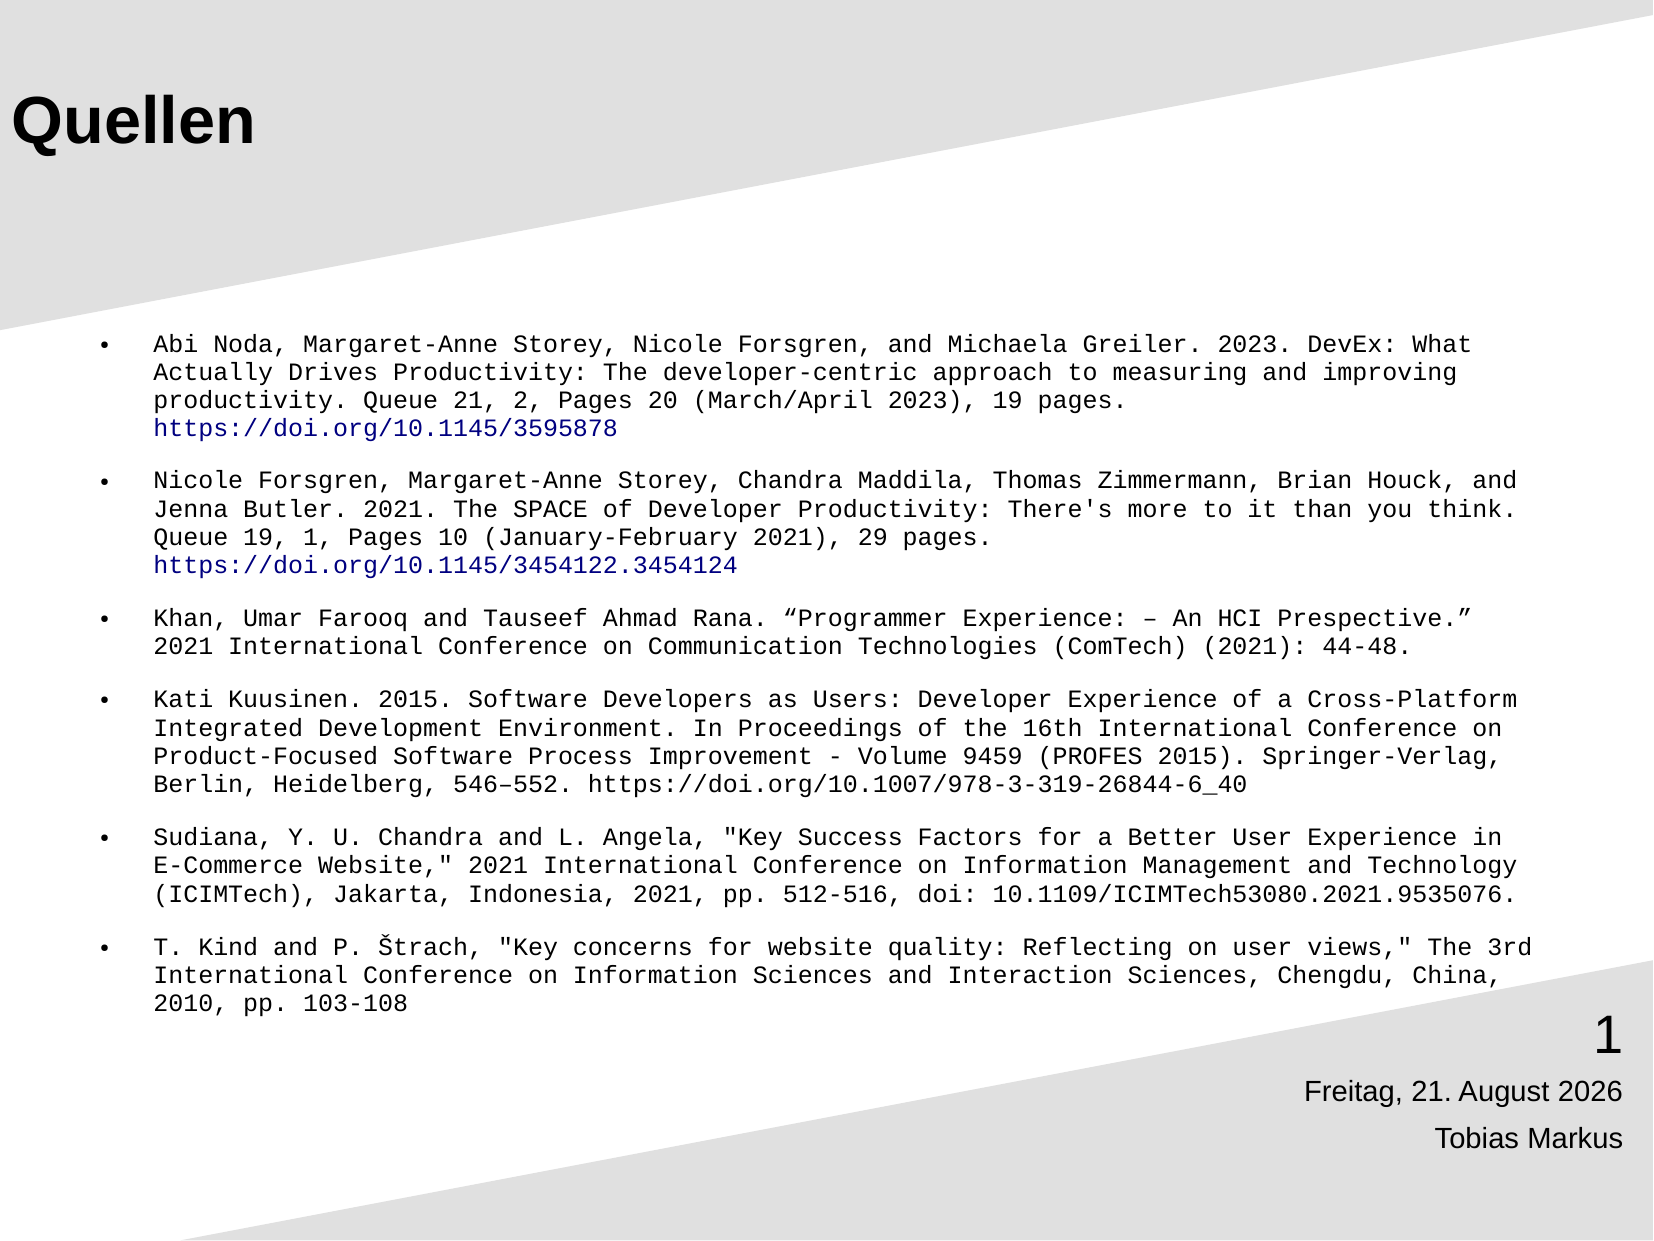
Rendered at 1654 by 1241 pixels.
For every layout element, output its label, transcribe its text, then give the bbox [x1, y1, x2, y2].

title Quellen [11, 17, 1500, 225]
list Abi Noda, Margaret-Anne Storey, Nicole Forsgren, and Michaela Greiler. 2023. DevEx: What Actually Drives Productivity: The developer-centric approach to measuring and improving productivity. Queue 21, 2, Pages 20 (March/April 2023), 19 pages. https://doi.org/10.1145/3595878 Nicole Forsgren, Margaret-Anne Storey, Chandra Maddila, Thomas Zimmermann, Brian Houck, and Jenna Butler. 2021. The SPACE of Developer Productivity: There's more to it than you think. Queue 19, 1, Pages 10 (January-February 2021), 29 pages. https://doi.org/10.1145/3454122.3454124 Khan, Umar Farooq and Tauseef Ahmad Rana. “Programmer Experience: – An HCI Prespective.” 2021 International Conference on Communication Technologies (ComTech) (2021): 44-48. Kati Kuusinen. 2015. Software Developers as Users: Developer Experience of a Cross-Platform Integrated Development Environment. In Proceedings of the 16th International Conference on Product-Focused Software Process Improvement - Volume 9459 (PROFES 2015). Springer-Verlag, Berlin, Heidelberg, 546–552. https://doi.org/10.1007/978-3-319-26844-6_40 Sudiana, Y. U. Chandra and L. Angela, "Key Success Factors for a Better User Experience in E-Commerce Website," 2021 International Conference on Information Management and Technology (ICIMTech), Jakarta, Indonesia, 2021, pp. 512-516, doi: 10.1109/ICIMTech53080.2021.9535076. T. Kind and P. Štrach, "Key concerns for website quality: Reflecting on user views," The 3rd International Conference on Information Sciences and Interaction Sciences, Chengdu, China, 2010, pp. 103-108 [82, 331, 1538, 1052]
